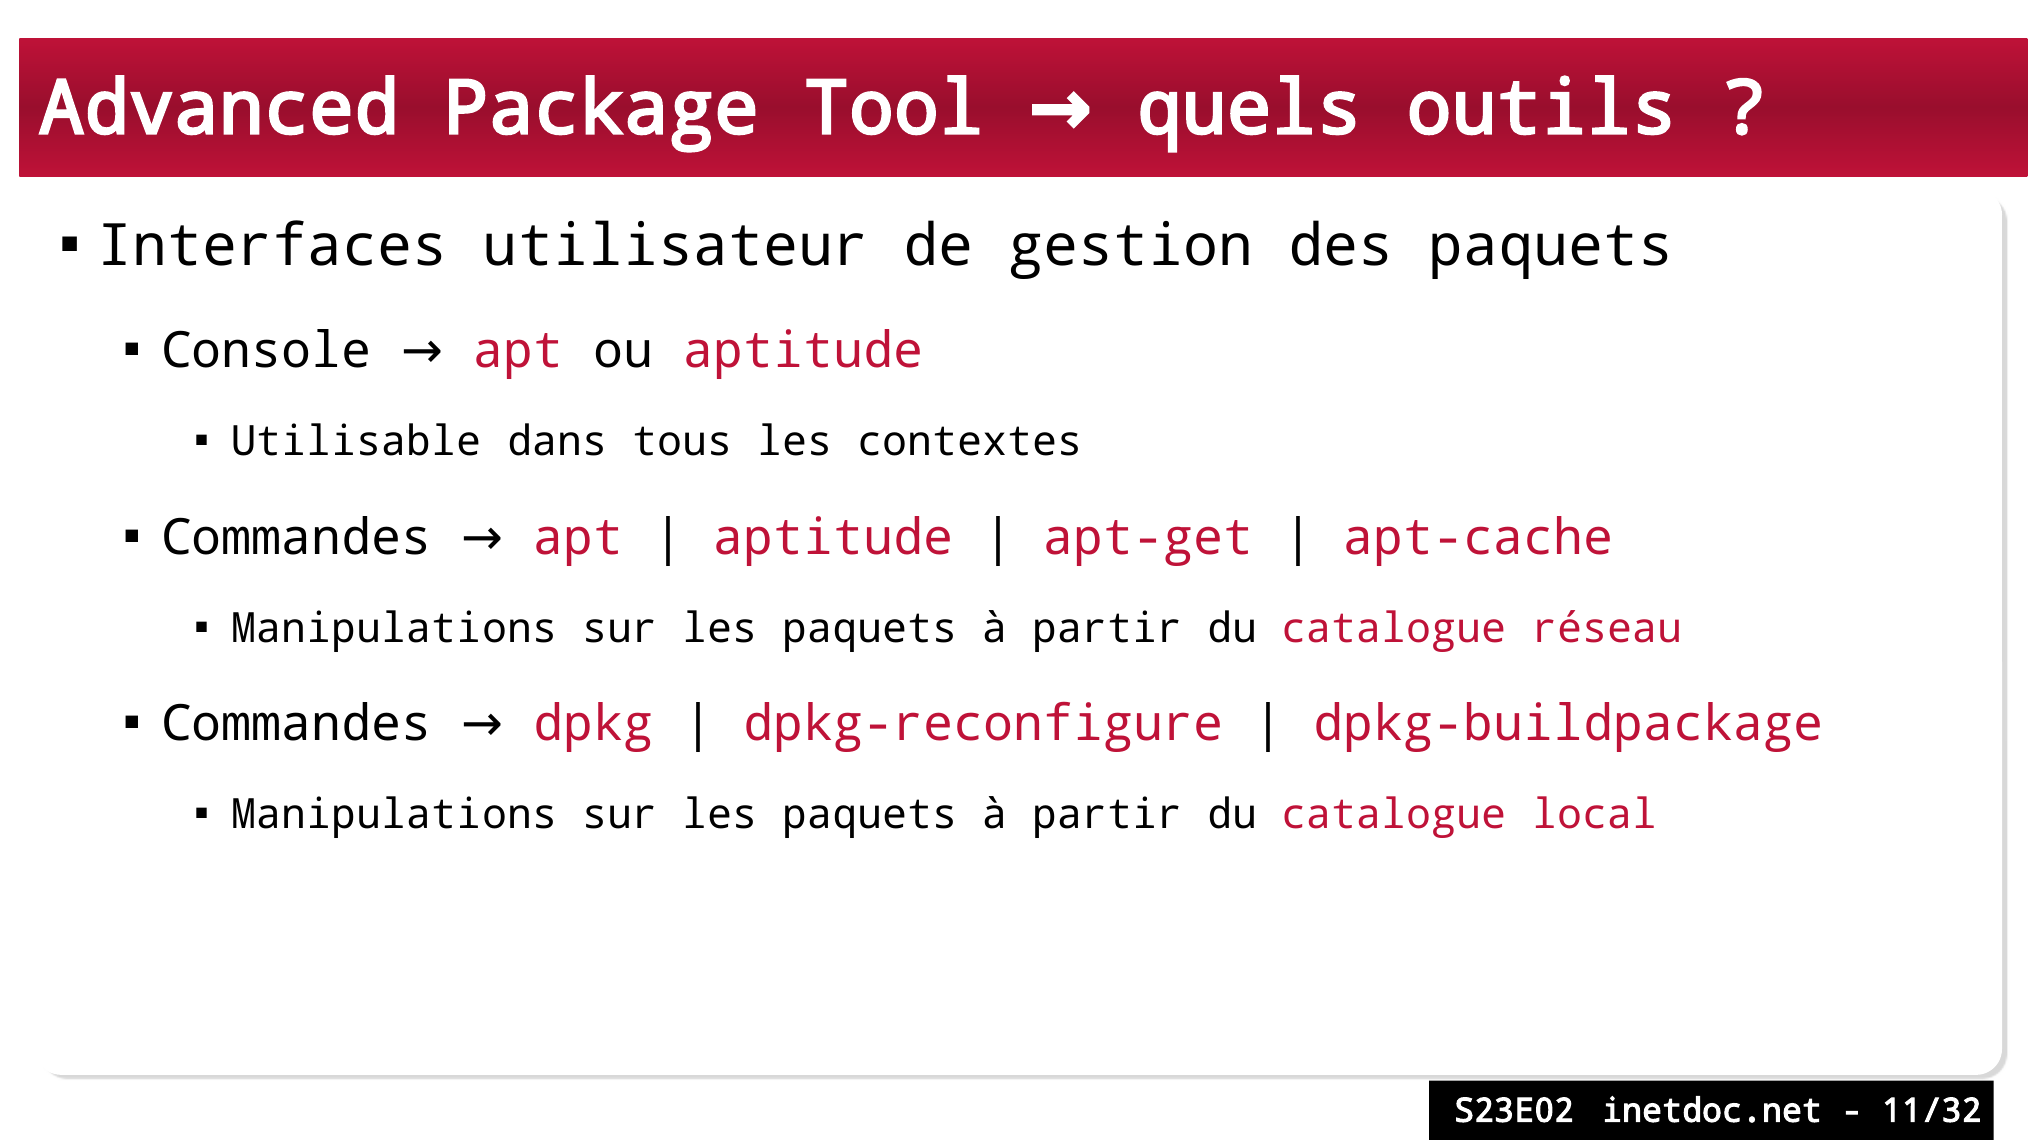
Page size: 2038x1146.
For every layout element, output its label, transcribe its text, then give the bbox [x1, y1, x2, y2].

text_box Interfaces utilisateur de gestion des paquets Console → apt ou aptitude Utilisable dans tous les contextes Commandes → apt | aptitude | apt-get | apt-cache Manipulations sur les paquets à partir du catalogue réseau Commandes → dpkg | dpkg-reconfigure | dpkg-buildpackage Manipulations sur les paquets à partir du catalogue local [35, 188, 2003, 1075]
text_box Advanced Package Tool → quels outils ? [19, 38, 2028, 177]
text_box S23E02 inetdoc.net - <numéro>/32 [1429, 1080, 1994, 1140]
